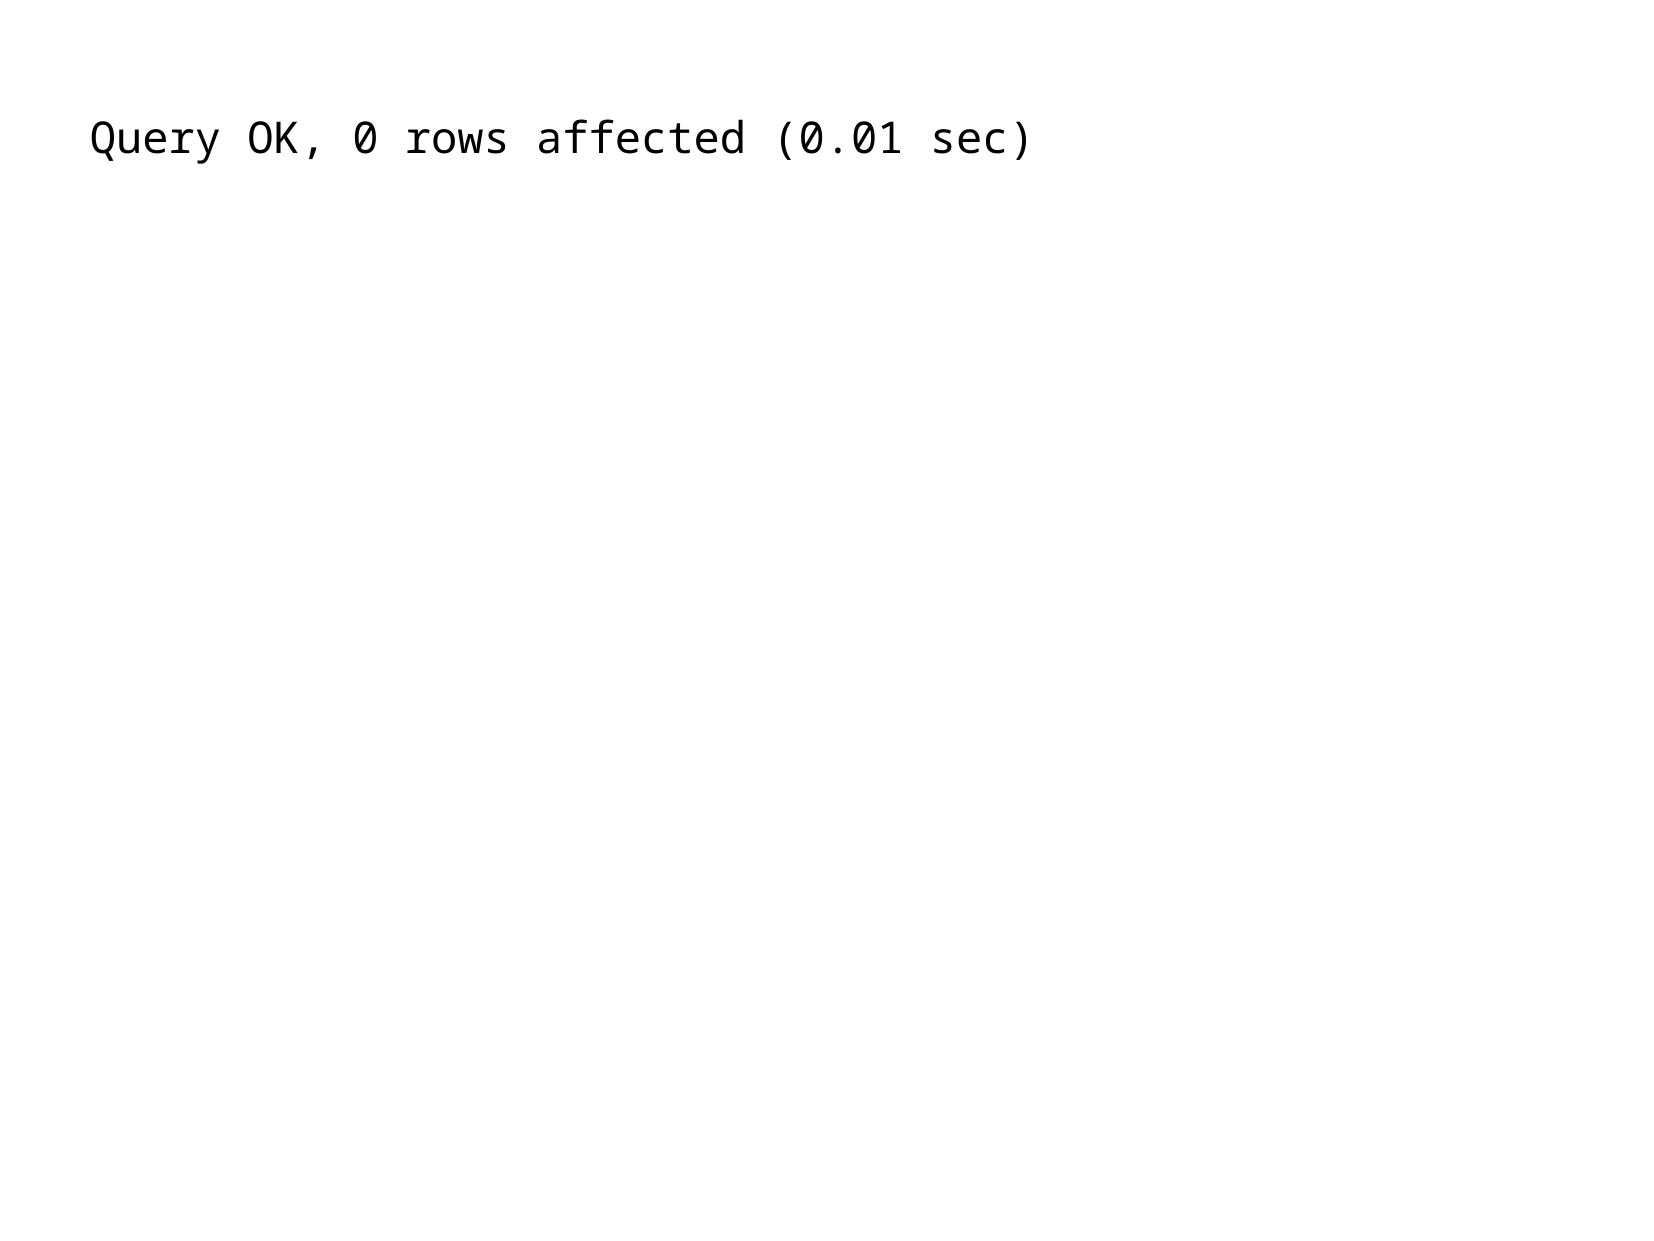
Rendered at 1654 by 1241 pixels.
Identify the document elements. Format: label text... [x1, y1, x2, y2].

text_box Query OK, 0 rows affected (0.01 sec) [75, 99, 1576, 210]
